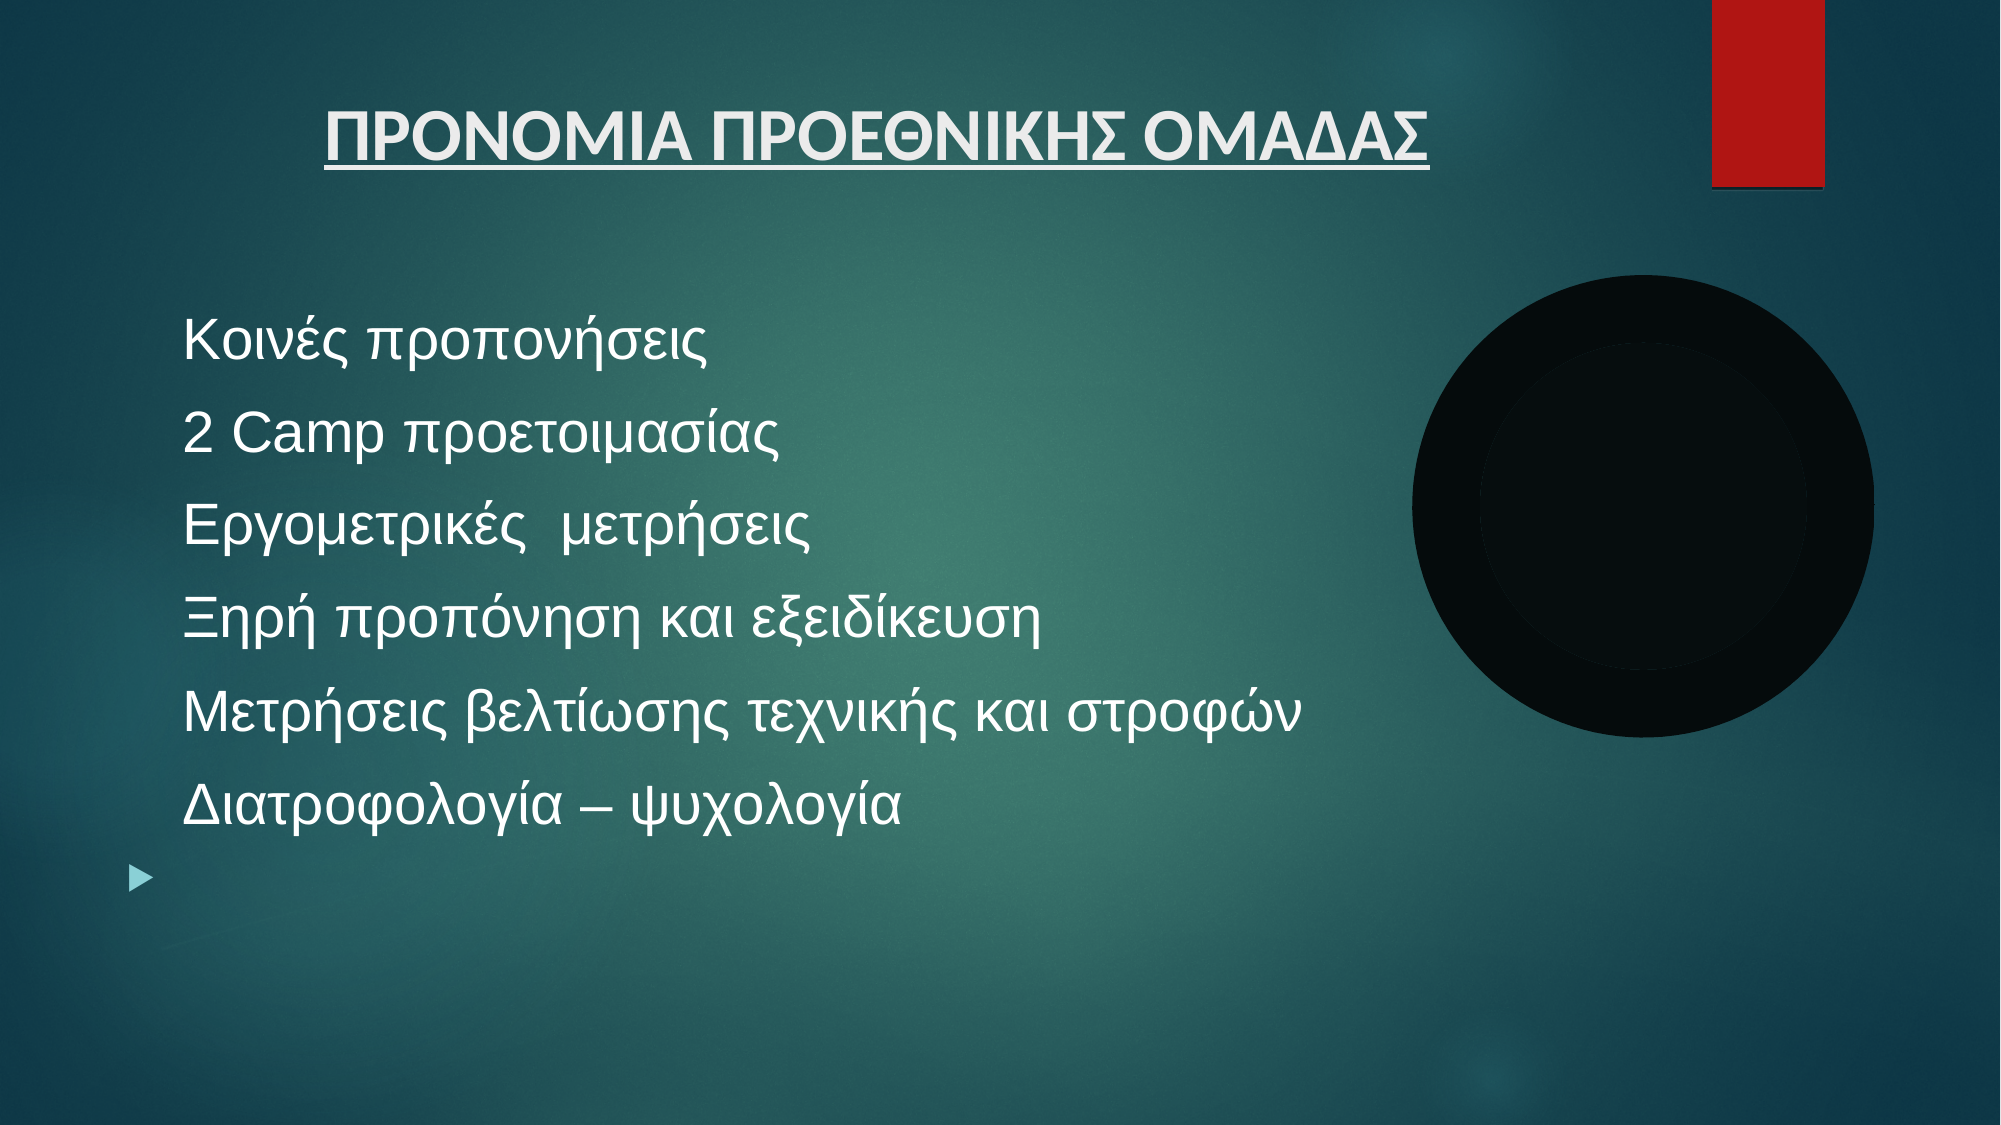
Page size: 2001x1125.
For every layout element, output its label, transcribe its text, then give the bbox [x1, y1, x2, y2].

list Κοινές προπονήσεις 2 Camp προετοιμασίας Εργομετρικές μετρήσεις Ξηρή προπόνηση και εξειδίκευση Μετρήσεις βελτίωσης τεχνικής και στροφών Διατροφολογία – ψυχολογία [111, 290, 1522, 992]
title ΠΡΟΝΟΜΙΑ ΠΡΟΕΘΝΙΚΗΣ ΟΜΑΔΑΣ [106, 74, 1649, 305]
